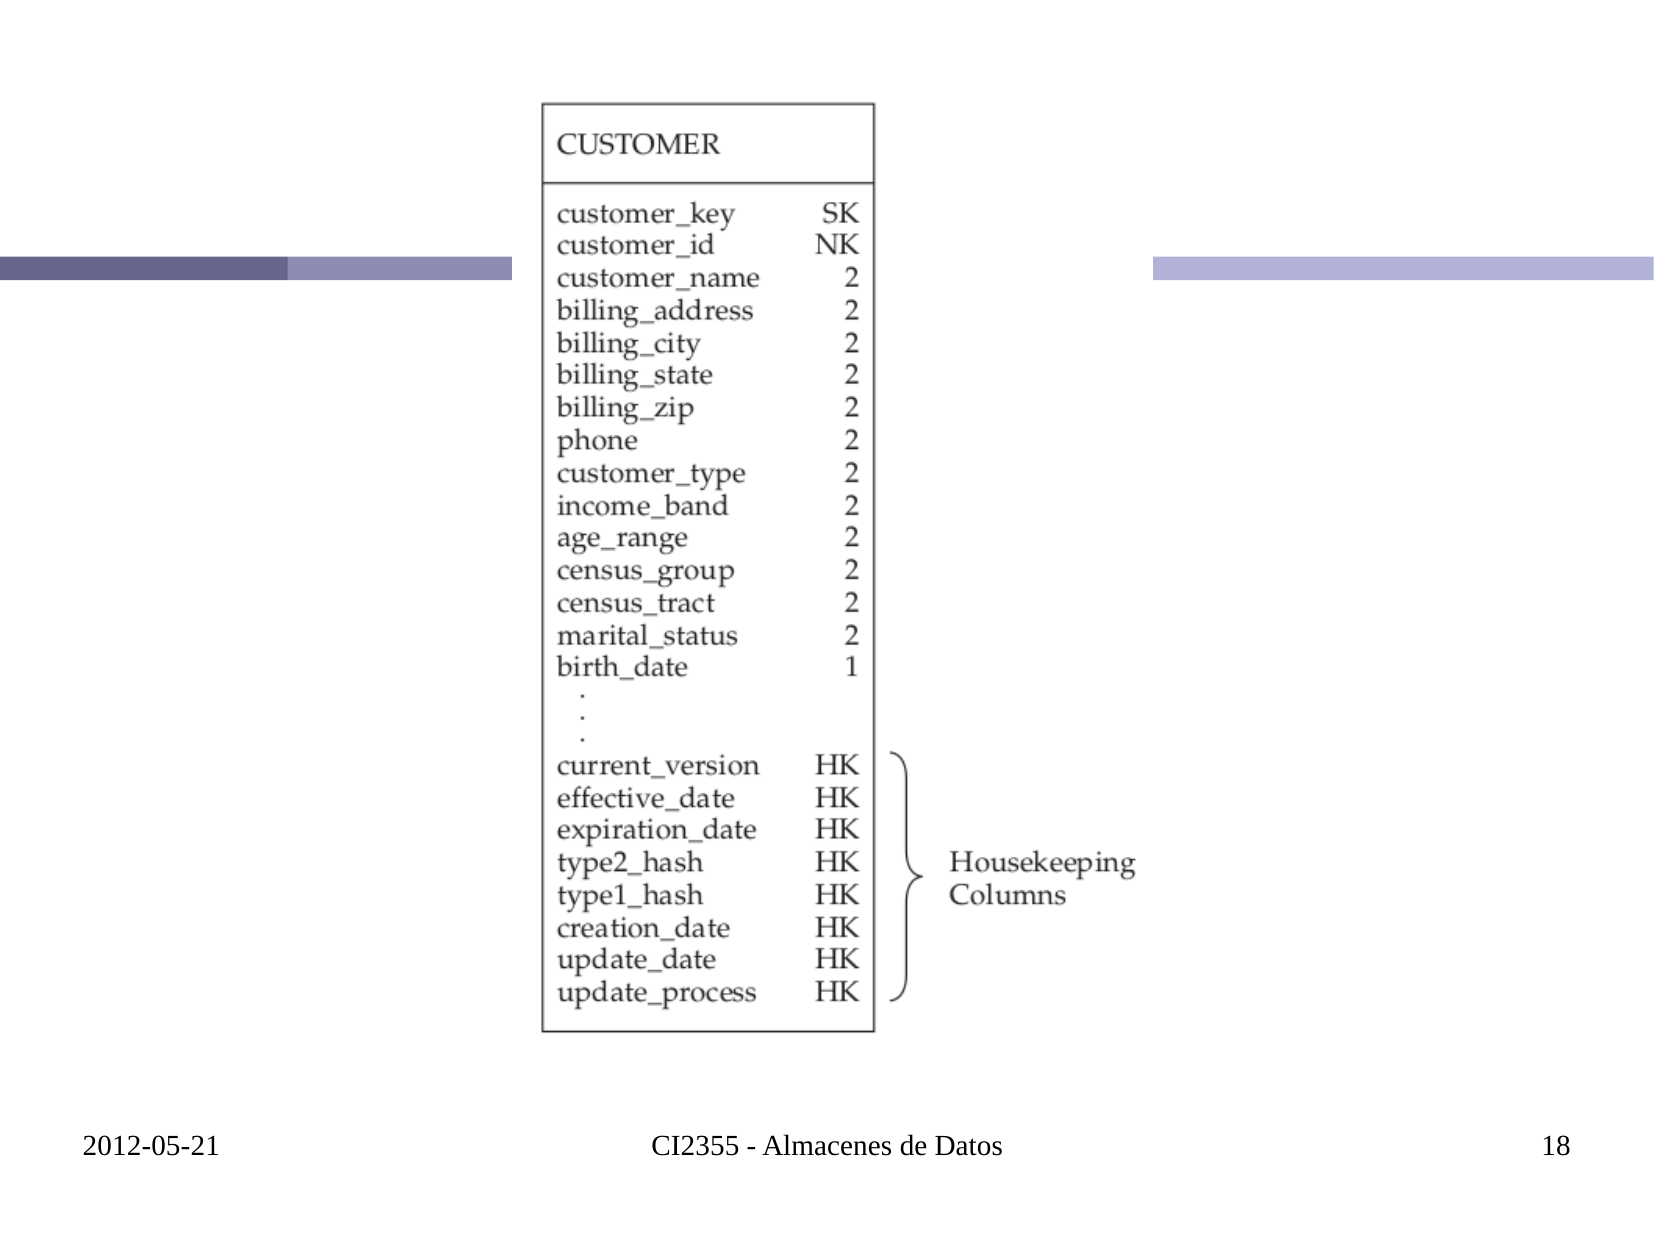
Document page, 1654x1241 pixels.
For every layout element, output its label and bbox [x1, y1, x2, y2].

picture [512, 90, 1153, 1042]
